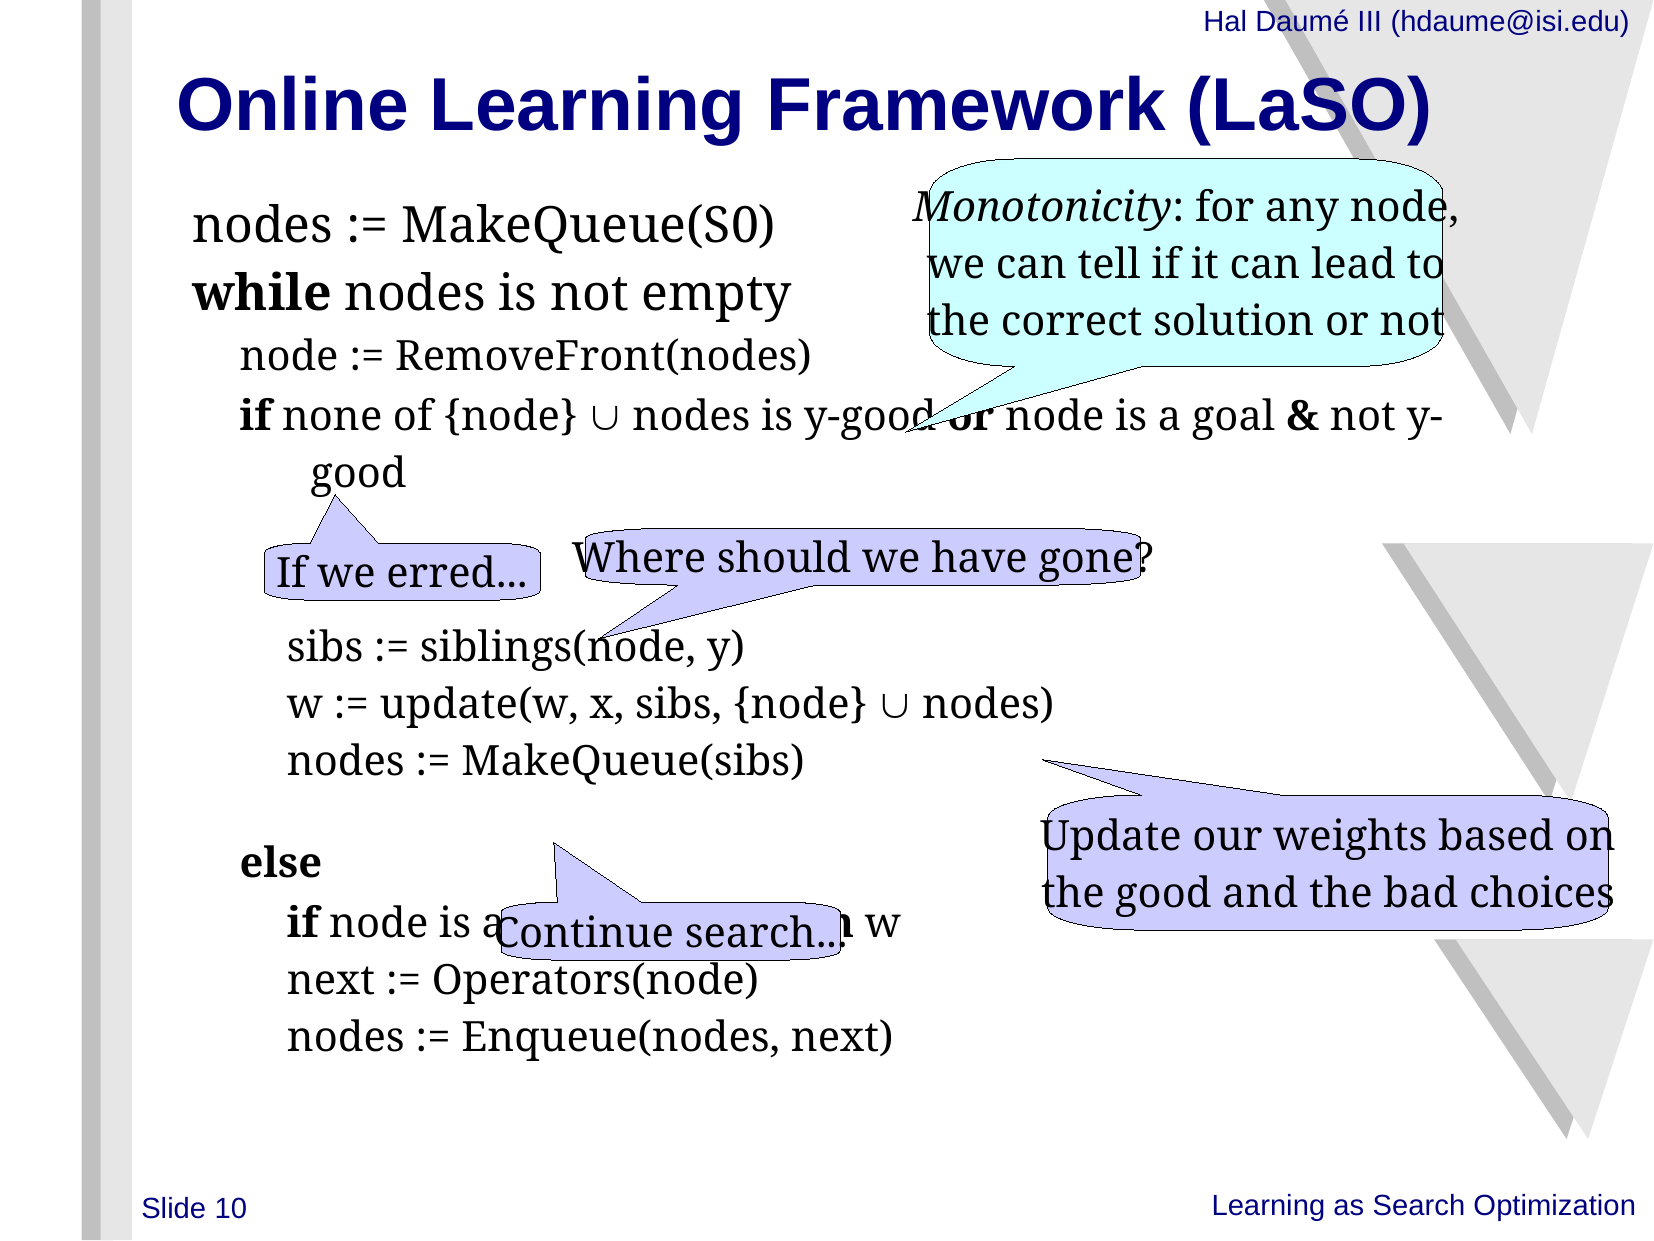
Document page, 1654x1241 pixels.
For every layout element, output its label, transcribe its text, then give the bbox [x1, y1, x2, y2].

text_box Monotonicity: for any node, we can tell if it can lead to the correct solution or not [905, 158, 1443, 433]
text_box Continue search... [501, 842, 841, 961]
text_box If we erred... [264, 494, 541, 601]
list nodes := MakeQueue(S0) while nodes is not empty node := RemoveFront(nodes) if none of {node} ∪ nodes is y-good or node is a goal & not y-good sibs := siblings(node, y) w := update(w, x, sibs, {node} ∪ nodes) nodes := MakeQueue(sibs) else if node is a goal state return w next := Operators(node) nodes := Enqueue(nodes, next) [180, 188, 1512, 1186]
title Online Learning Framework (LaSO) [176, 44, 1509, 166]
text_box Where should we have gone? [585, 528, 1141, 639]
text_box Update our weights based on the good and the bad choices [1042, 759, 1609, 931]
